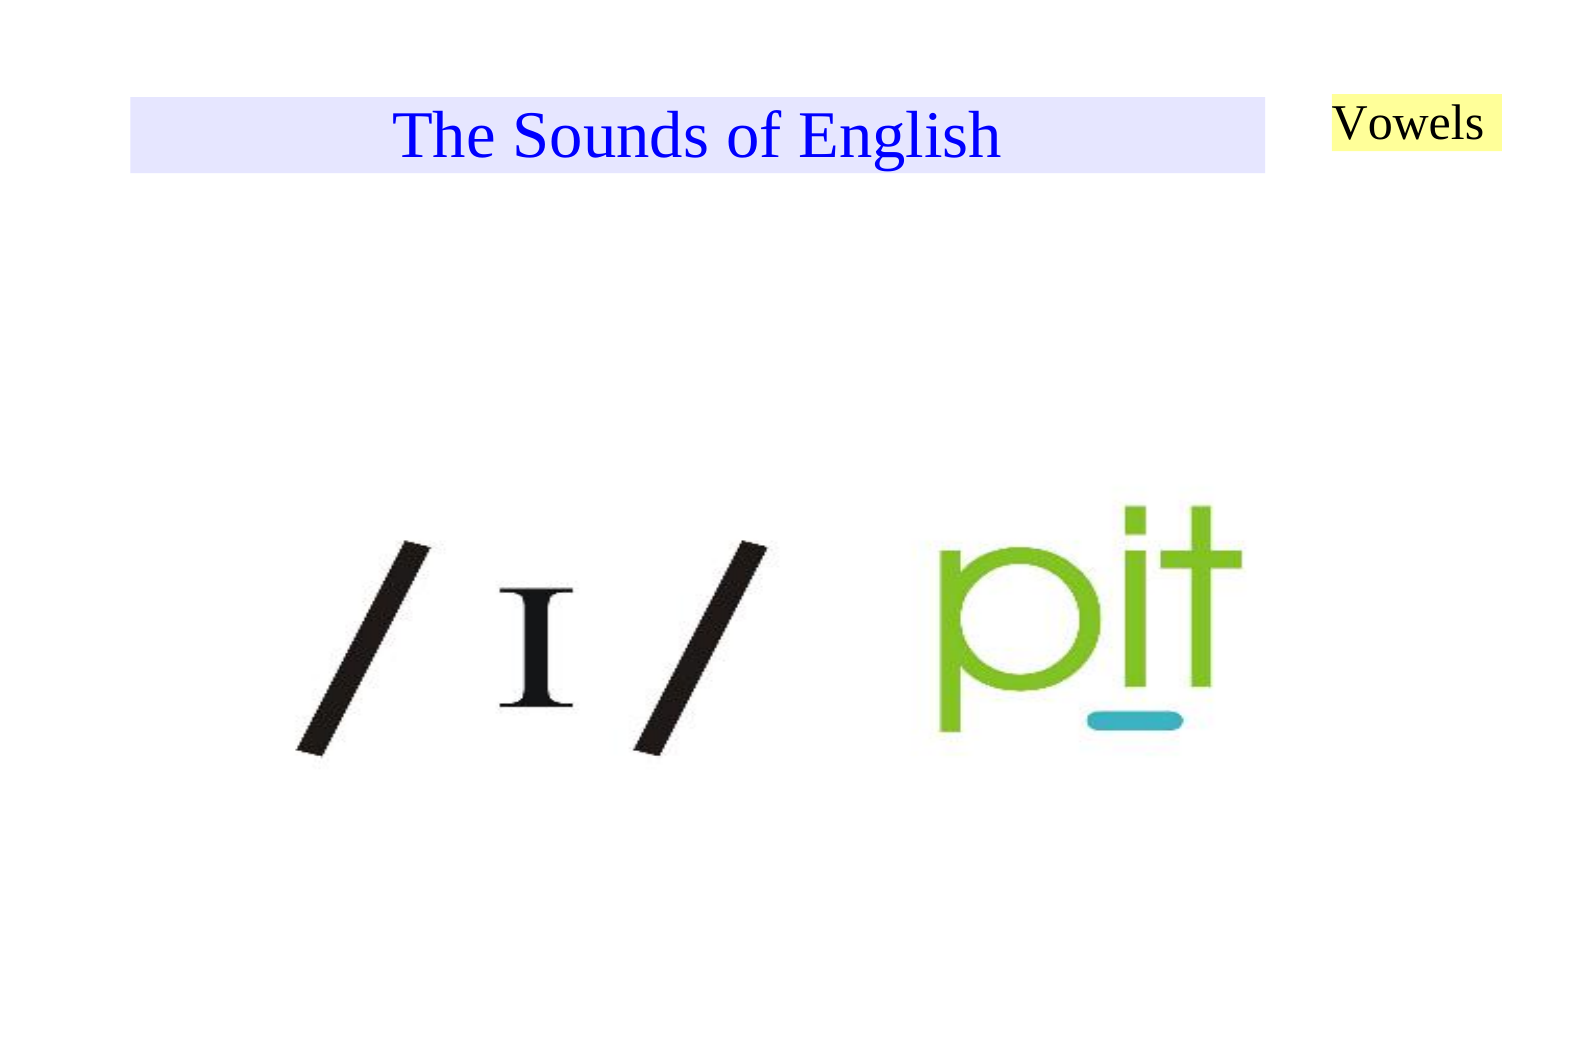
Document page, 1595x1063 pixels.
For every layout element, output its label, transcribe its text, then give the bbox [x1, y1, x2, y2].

picture [146, 218, 1480, 1026]
text_box Vowels [1331, 94, 1502, 152]
text_box The Sounds of English [130, 97, 1266, 174]
